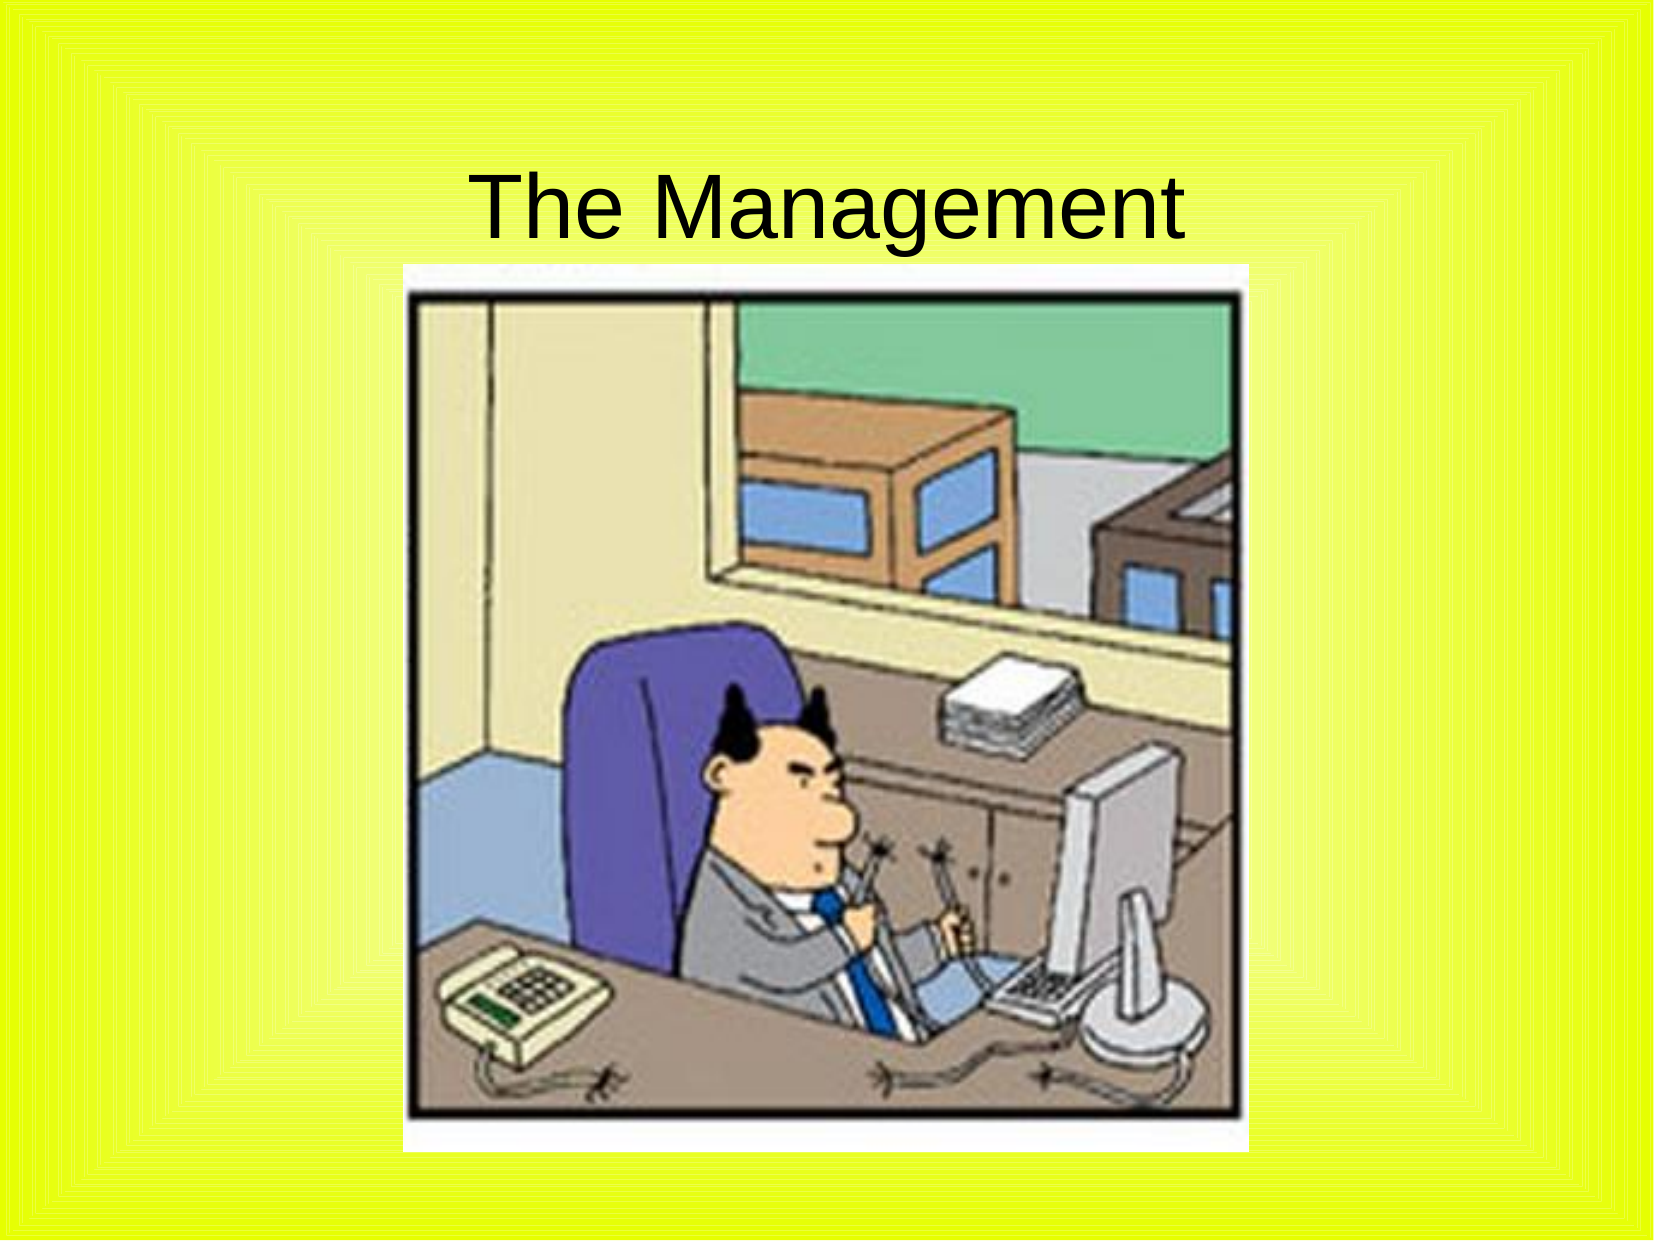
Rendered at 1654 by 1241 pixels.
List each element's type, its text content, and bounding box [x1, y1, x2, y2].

title The Management [121, 102, 1534, 311]
picture [403, 311, 1249, 1152]
